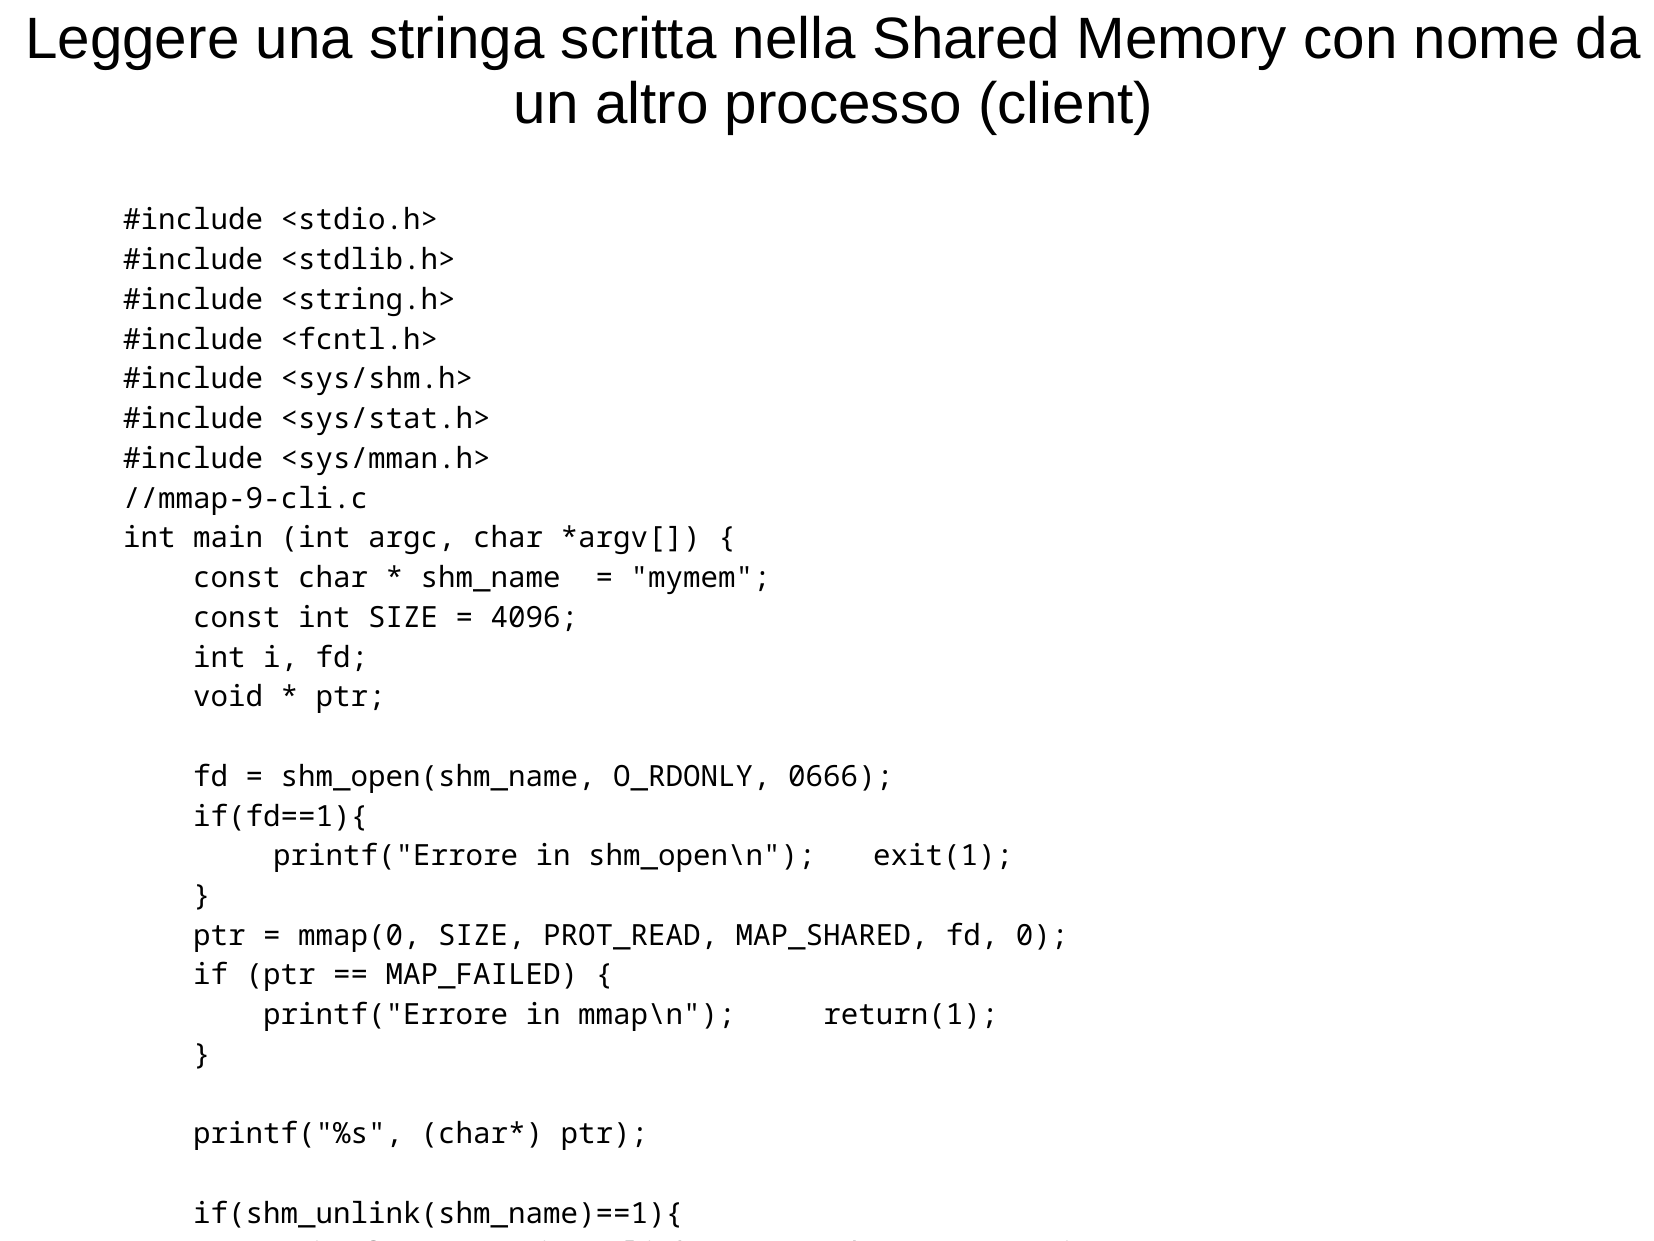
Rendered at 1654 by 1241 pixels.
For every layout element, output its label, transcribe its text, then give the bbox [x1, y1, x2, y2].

text_box #include <stdio.h> #include <stdlib.h> #include <string.h> #include <fcntl.h> #include <sys/shm.h> #include <sys/stat.h> #include <sys/mman.h> //mmap-9-cli.c int main (int argc, char *argv[]) { const char * shm_name = "mymem"; const int SIZE = 4096; int i, fd; void * ptr; fd = shm_open(shm_name, O_RDONLY, 0666); if(fd==1){ printf("Errore in shm_open\n"); exit(1); } ptr = mmap(0, SIZE, PROT_READ, MAP_SHARED, fd, 0); if (ptr == MAP_FAILED) { printf("Errore in mmap\n"); return(1); } printf("%s", (char*) ptr); if(shm_unlink(shm_name)==1){ printf("Errore in unlink %s\n", shm_name); exit(1); } return 0; } [108, 191, 1503, 1227]
text_box Leggere una stringa scritta nella Shared Memory con nome da un altro processo (client) [14, 5, 1654, 136]
